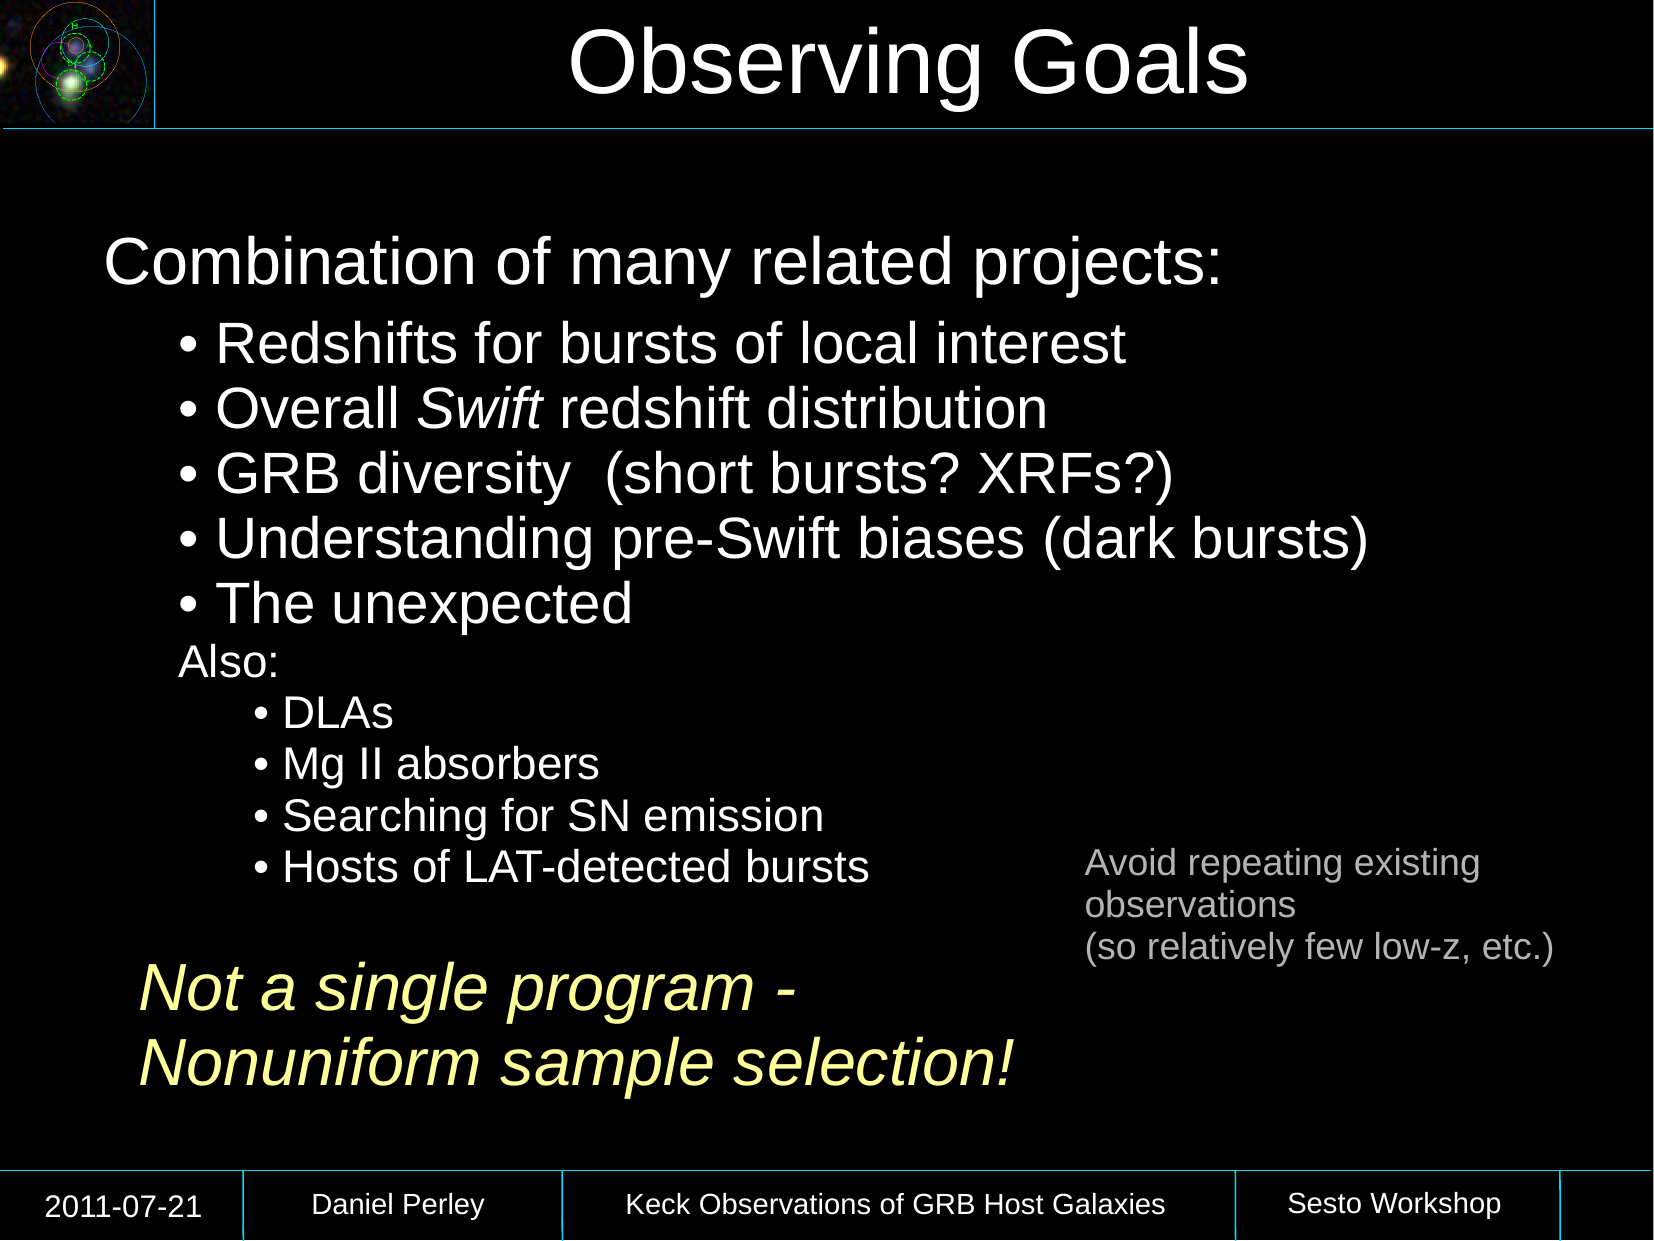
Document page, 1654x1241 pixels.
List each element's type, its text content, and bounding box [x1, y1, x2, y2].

text_box Combination of many related projects: • Redshifts for bursts of local interest • Overall Swift redshift distribution • GRB diversity (short bursts? XRFs?) • Understanding pre-Swift biases (dark bursts) • The unexpected Also: • DLAs • Mg II absorbers • Searching for SN emission • Hosts of LAT-detected bursts [88, 216, 1477, 900]
title Observing Goals [165, 10, 1654, 114]
text_box Avoid repeating existing observations (so relatively few low-z, etc.) [1069, 834, 1595, 976]
text_box Not a single program - Nonuniform sample selection! [123, 942, 1501, 1182]
picture [0, 0, 151, 123]
